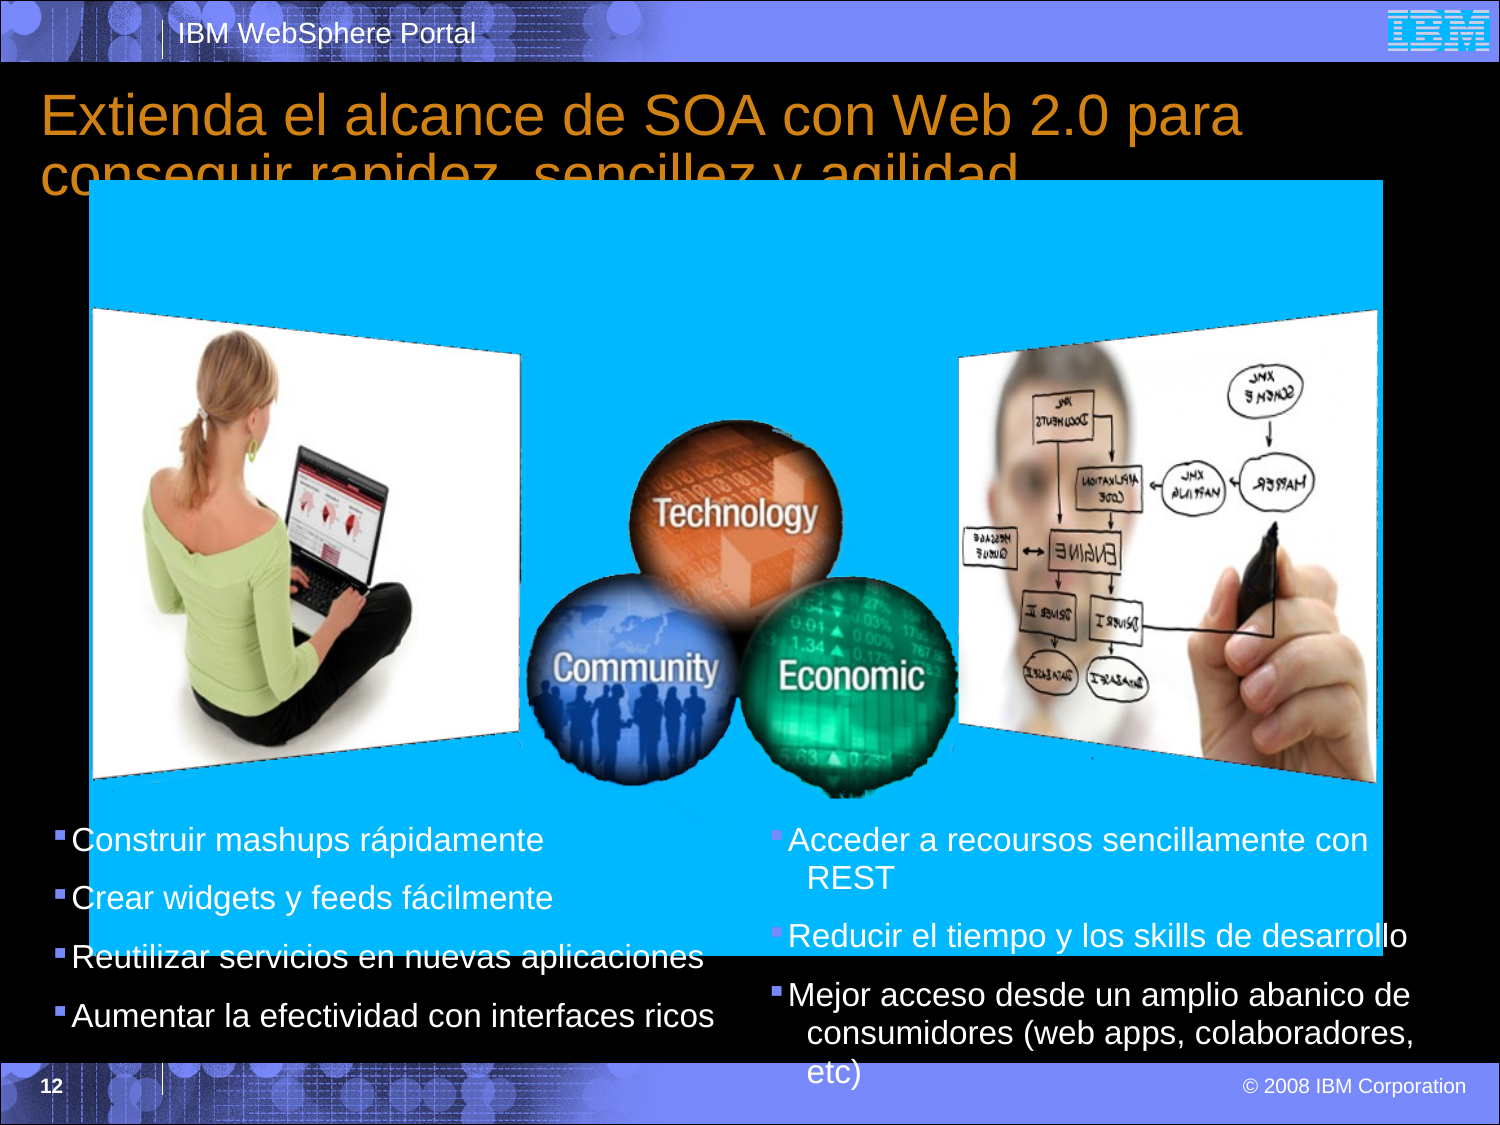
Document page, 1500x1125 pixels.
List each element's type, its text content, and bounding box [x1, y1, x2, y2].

picture [1, 1063, 1499, 1124]
picture [1, 1, 1499, 62]
text_box Construir mashups rápidamente Crear widgets y feeds fácilmente Reutilizar servicios en nuevas aplicaciones Aumentar la efectividad con interfaces ricos [37, 812, 742, 1049]
text_box Acceder a recoursos sencillamente con REST Reducir el tiempo y los skills de desarrollo Mejor acceso desde un amplio abanico de consumidores (web apps, colaboradores, etc) [754, 812, 1477, 1029]
picture [526, 310, 1377, 798]
title Extienda el alcance de SOA con Web 2.0 para conseguir rapidez, sencillez y agilidad… [25, 78, 1378, 216]
picture [92, 308, 521, 779]
